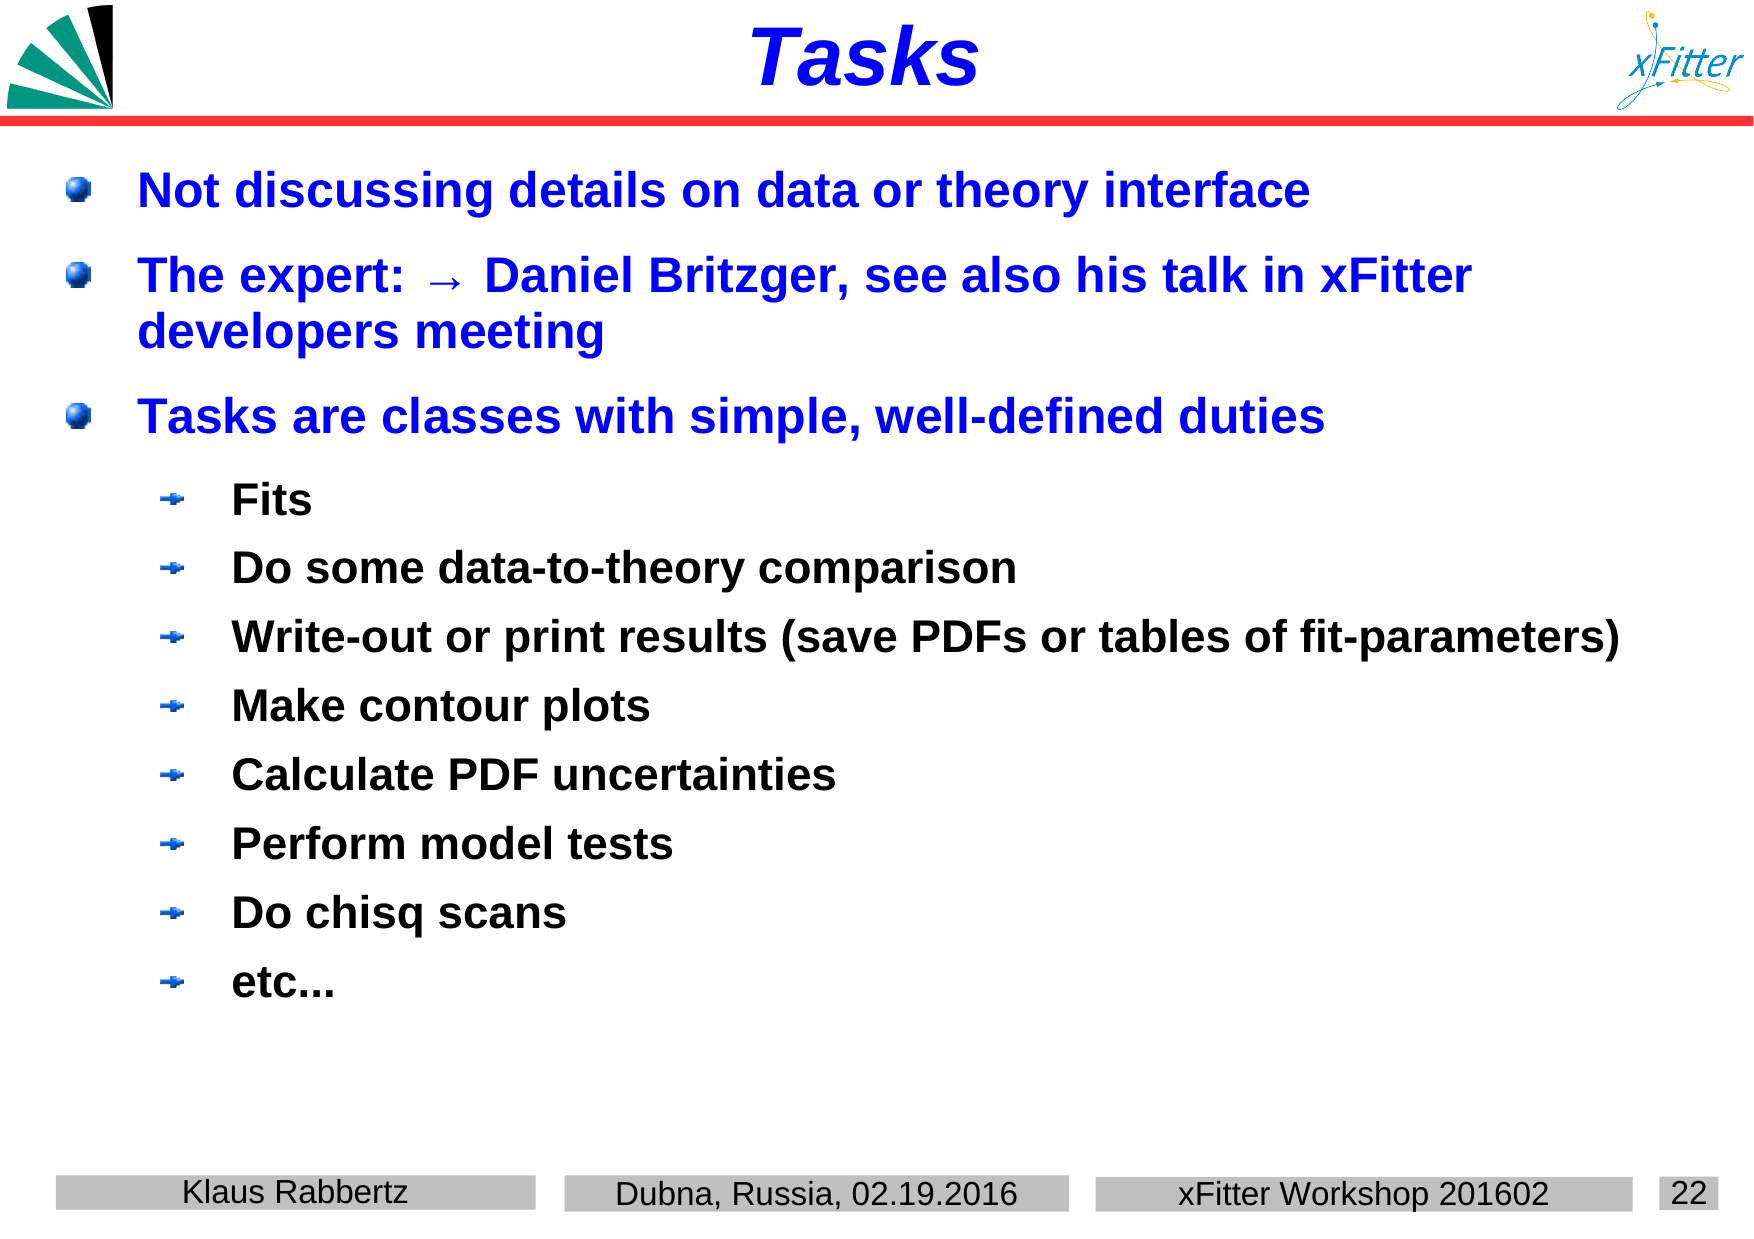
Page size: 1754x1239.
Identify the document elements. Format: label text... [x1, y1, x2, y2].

picture [1617, 11, 1744, 110]
title Tasks [123, 0, 1606, 114]
list Not discussing details on data or theory interface The expert: → Daniel Britzger, see also his talk in xFitter developers meeting Tasks are classes with simple, well-defined duties Fits Do some data-to-theory comparison Write-out or print results (save PDFs or tables of fit-parameters) Make contour plots Calculate PDF uncertainties Perform model tests Do chisq scans etc... [54, 161, 1719, 1092]
picture [7, 5, 113, 110]
